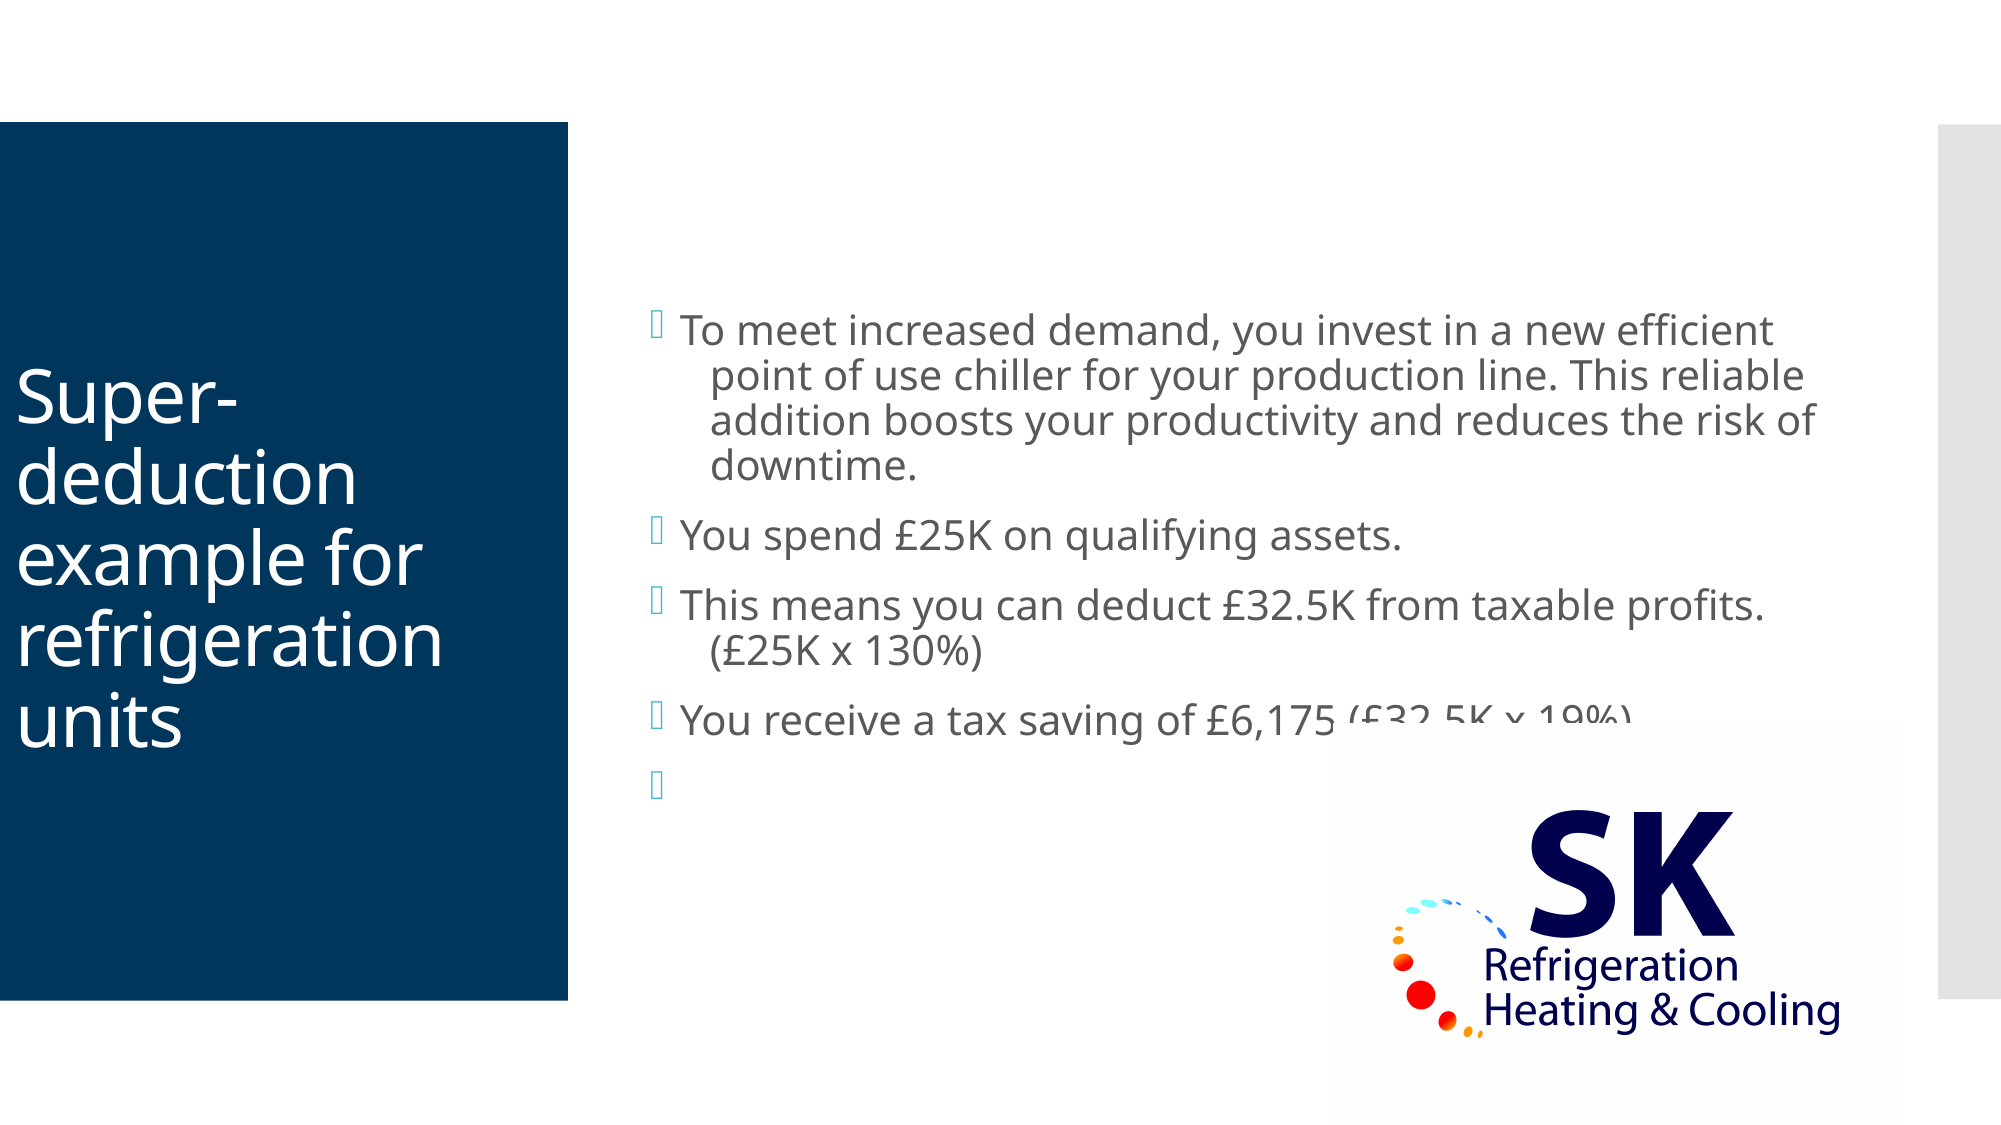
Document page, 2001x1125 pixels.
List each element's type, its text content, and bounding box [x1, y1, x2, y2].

title Super-deduction example for refrigeration units [0, 122, 568, 1001]
picture [1333, 723, 1902, 1125]
list To meet increased demand, you invest in a new efficient point of use chiller for your production line. This reliable addition boosts your productivity and reduces the risk of downtime. You spend £25K on qualifying assets. This means you can deduct £32.5K from taxable profits. (£25K x 130%) You receive a tax saving of £6,175 (£32.5K x 19%) [634, 141, 1835, 982]
